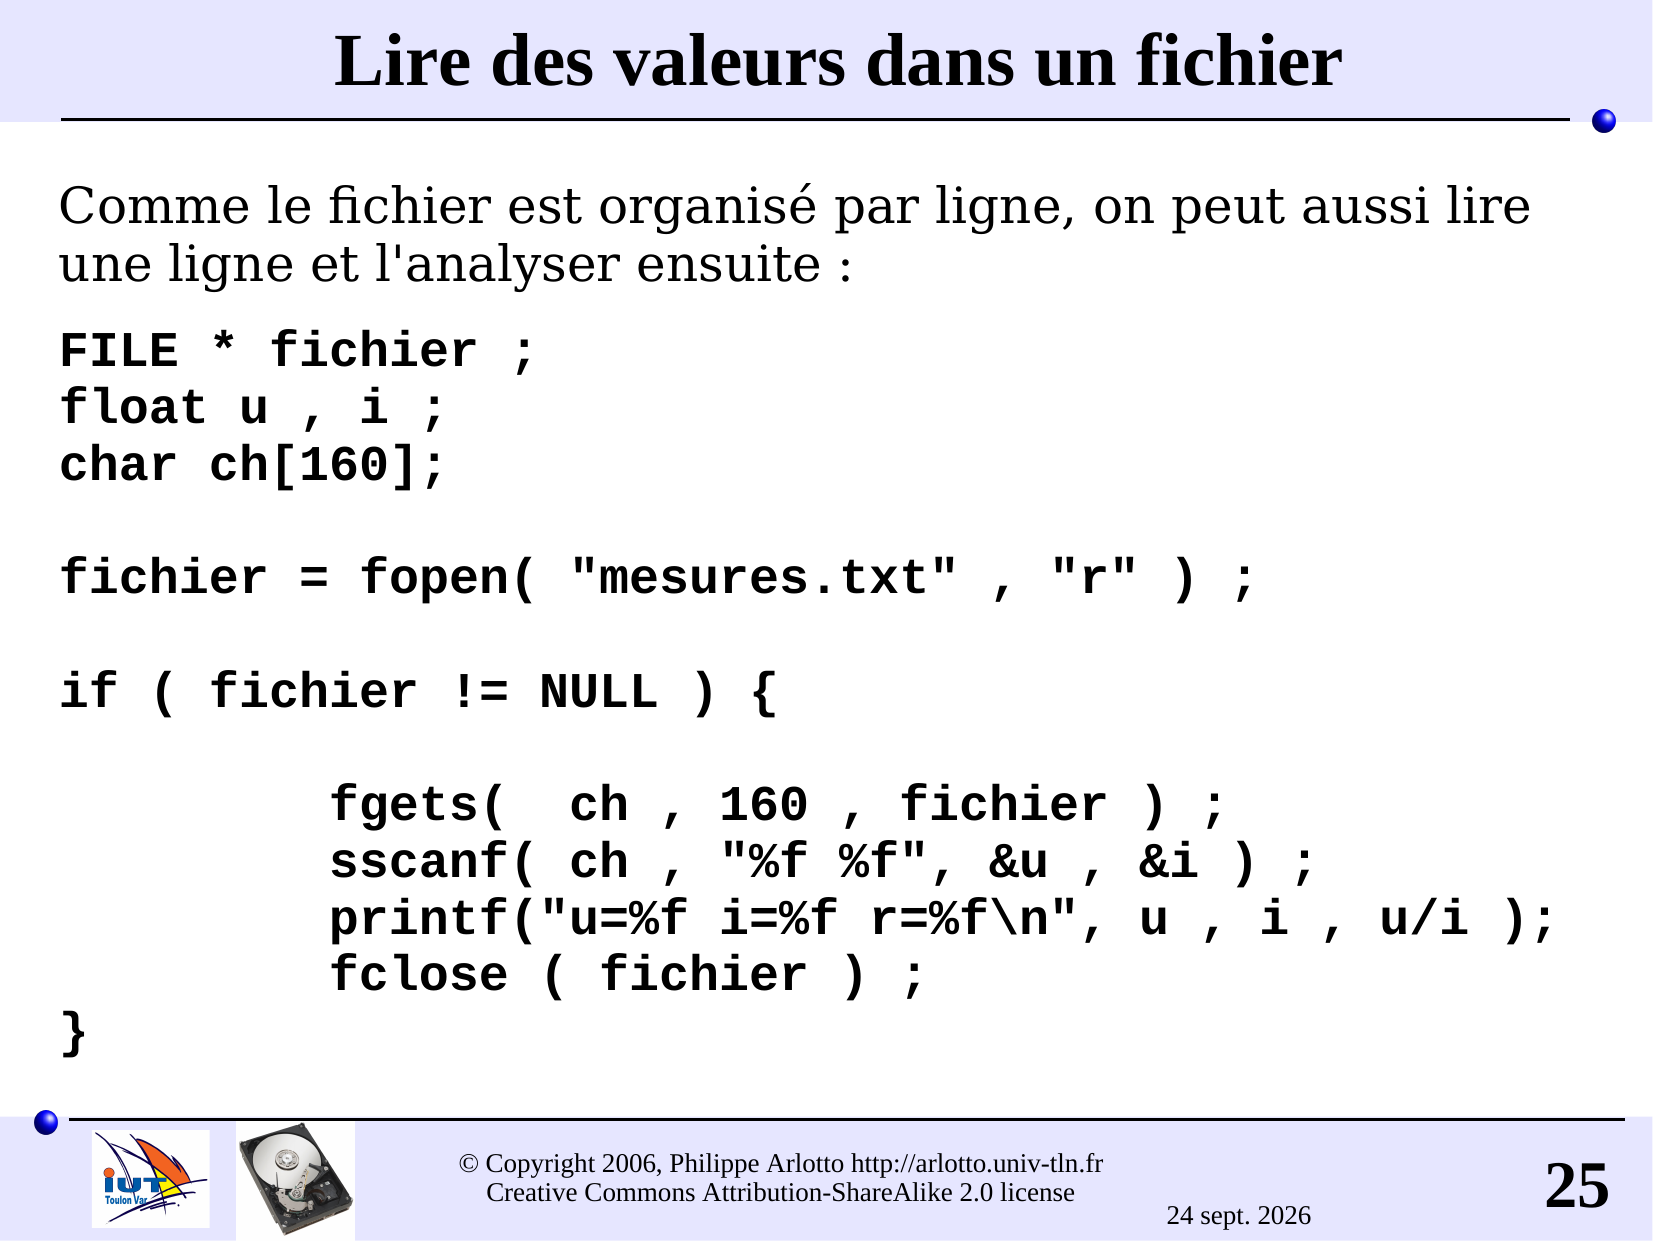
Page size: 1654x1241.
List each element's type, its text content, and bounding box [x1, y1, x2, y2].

title Lire des valeurs dans un fichier [95, 14, 1585, 107]
text_box Comme le fichier est organisé par ligne, on peut aussi lire une ligne et l'analyser ensuite : [59, 177, 1535, 324]
picture [236, 1121, 355, 1241]
text_box FILE * fichier ; float u , i ; char ch[160]; fichier = fopen( "mesures.txt" , "r" ) ; if ( fichier != NULL ) { fgets( ch , 160 , fichier ) ; sscanf( ch , "%f %f", &u , &i ) ; printf("u=%f i=%f r=%f\n", u , i , u/i ); fclose ( fichier ) ; } [59, 324, 1590, 1063]
